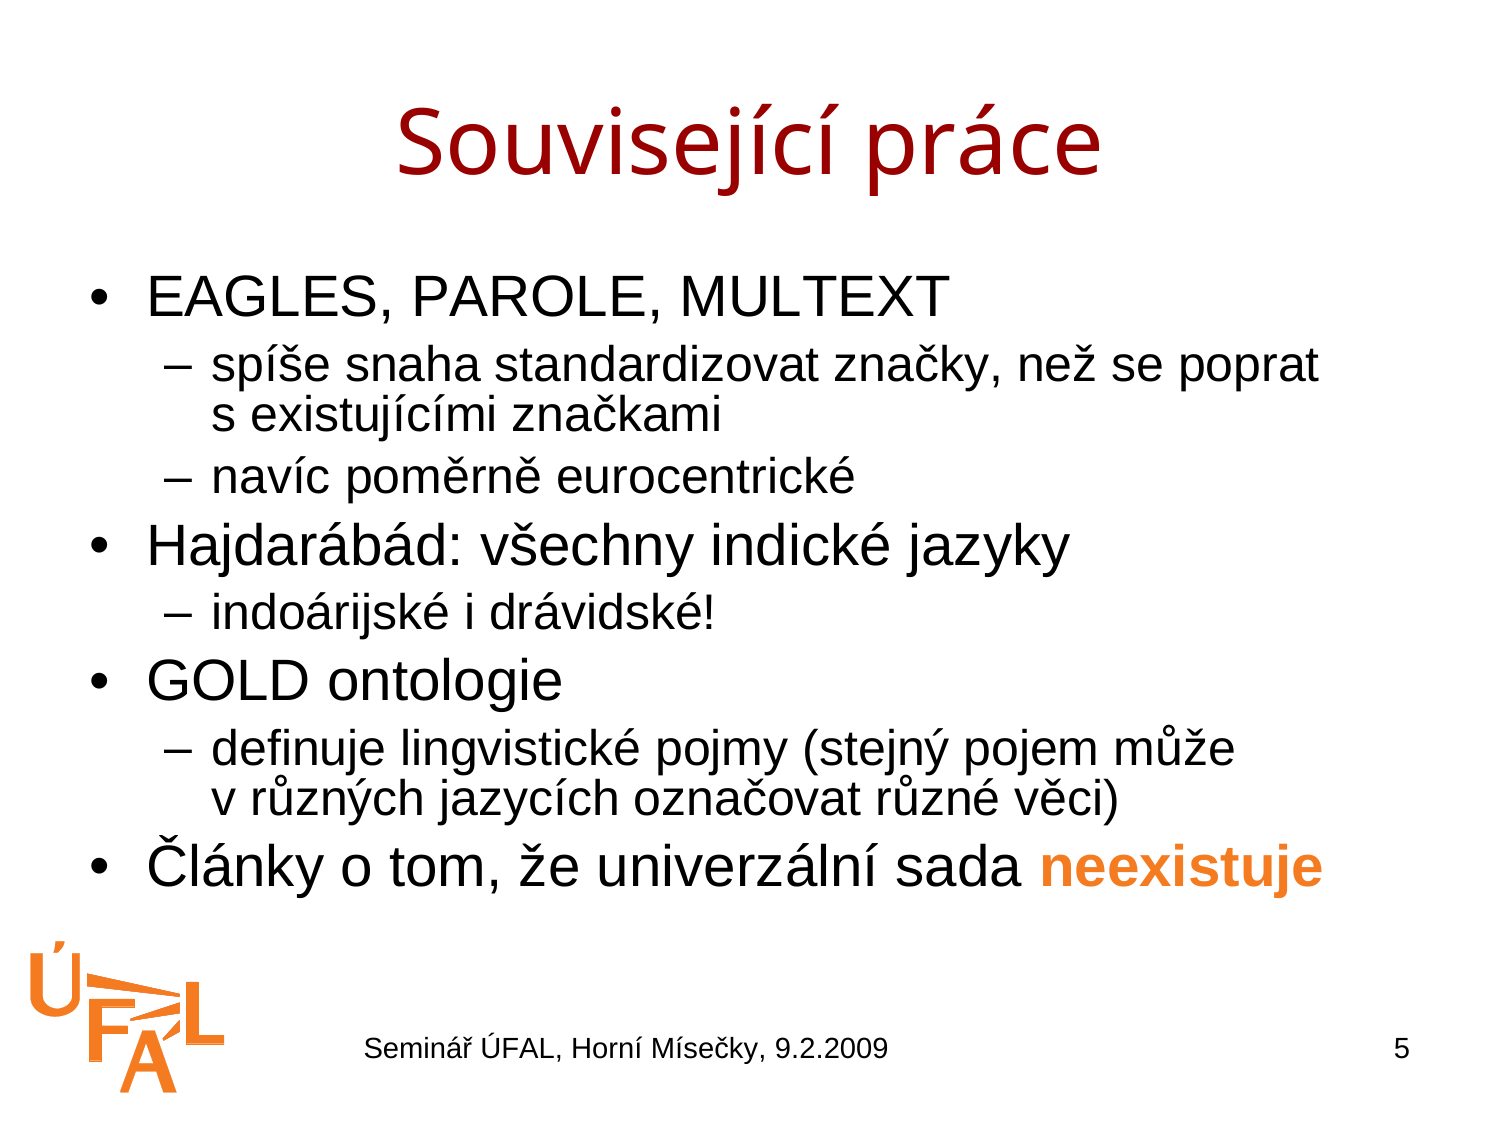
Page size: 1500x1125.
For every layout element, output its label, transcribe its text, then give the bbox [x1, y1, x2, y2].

title Související práce [75, 45, 1426, 233]
list EAGLES, PAROLE, MULTEXT spíše snaha standardizovat značky, než se poprat s existujícími značkami navíc poměrně eurocentrické Hajdarábád: všechny indické jazyky indoárijské i drávidské! GOLD ontologie definuje lingvistické pojmy (stejný pojem může v různých jazycích označovat různé věci) Články o tom, že univerzální sada neexistuje [75, 262, 1426, 1006]
